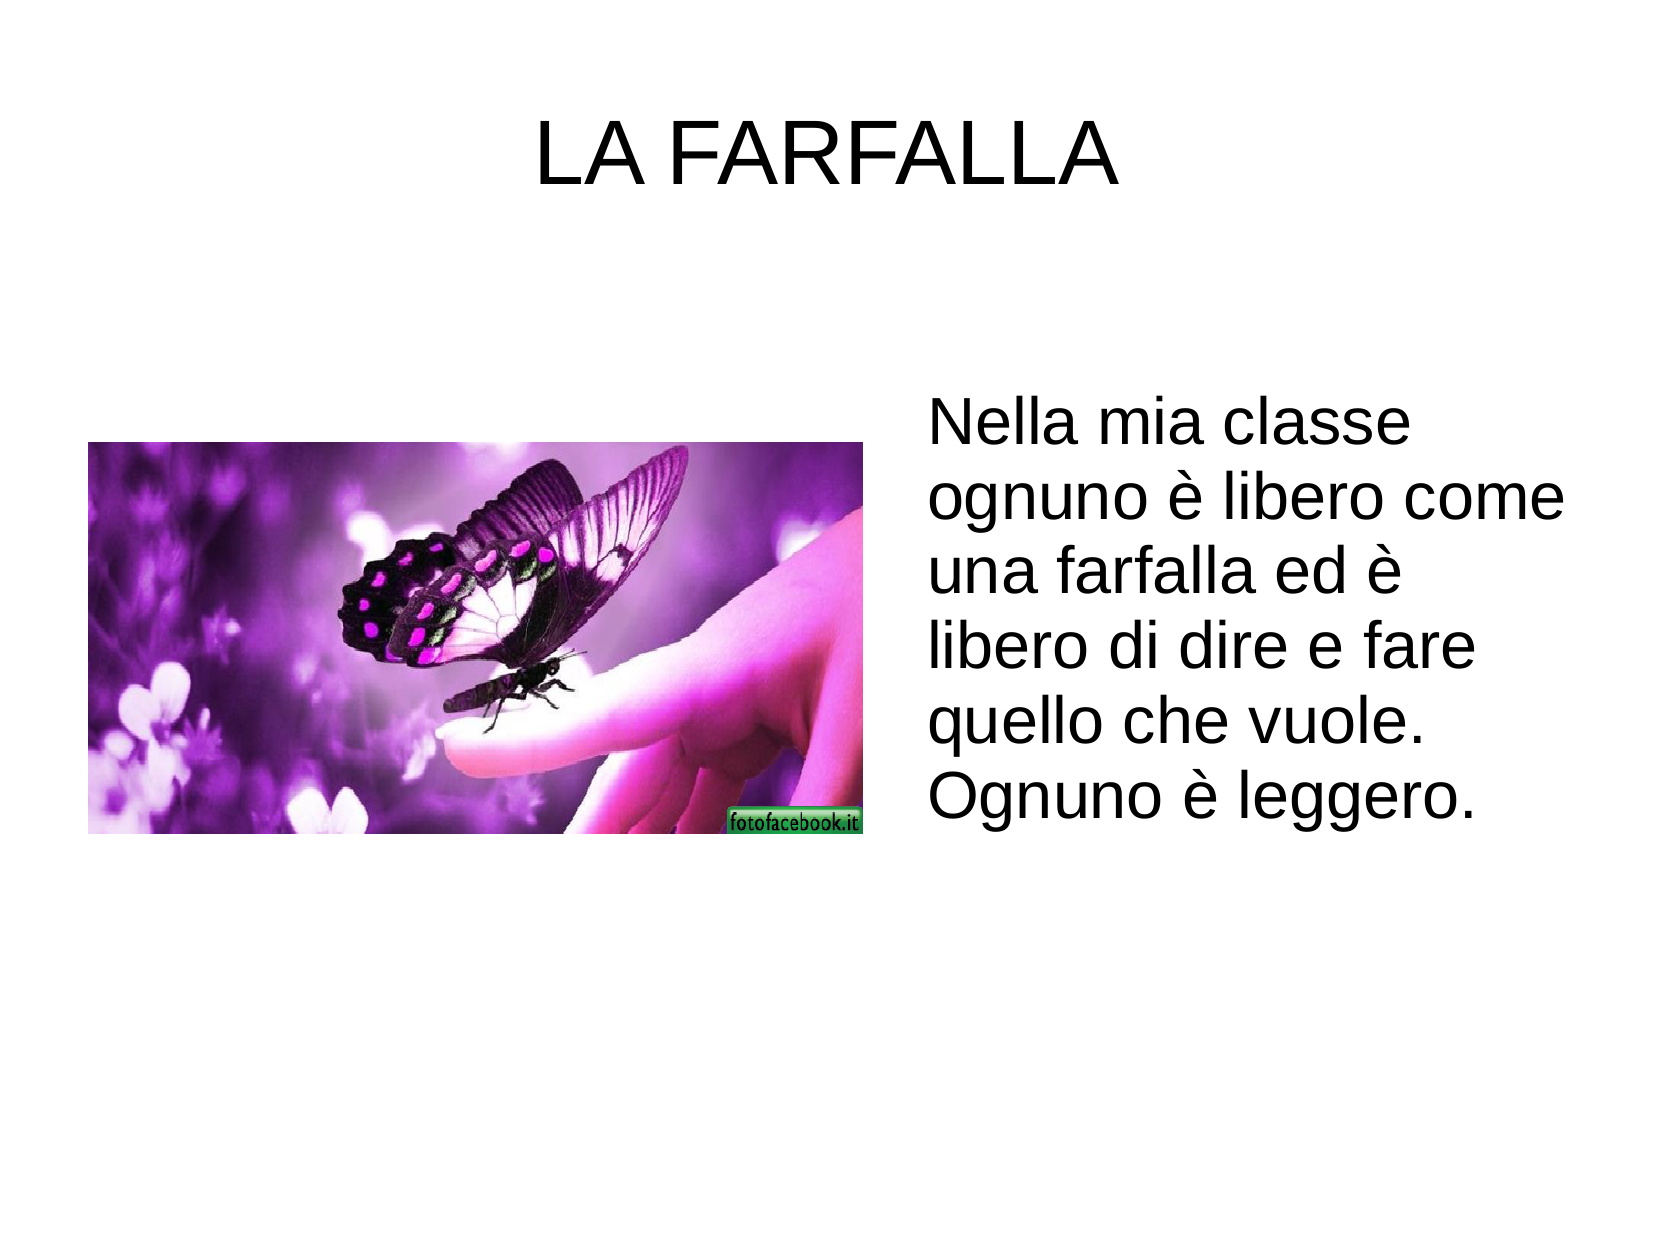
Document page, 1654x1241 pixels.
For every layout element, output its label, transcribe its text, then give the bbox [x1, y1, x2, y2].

title LA FARFALLA [82, 49, 1571, 257]
picture [88, 442, 856, 834]
list Nella mia classe ognuno è libero come una farfalla ed è libero di dire e fare quello che vuole. Ognuno è leggero. [856, 383, 1583, 1203]
